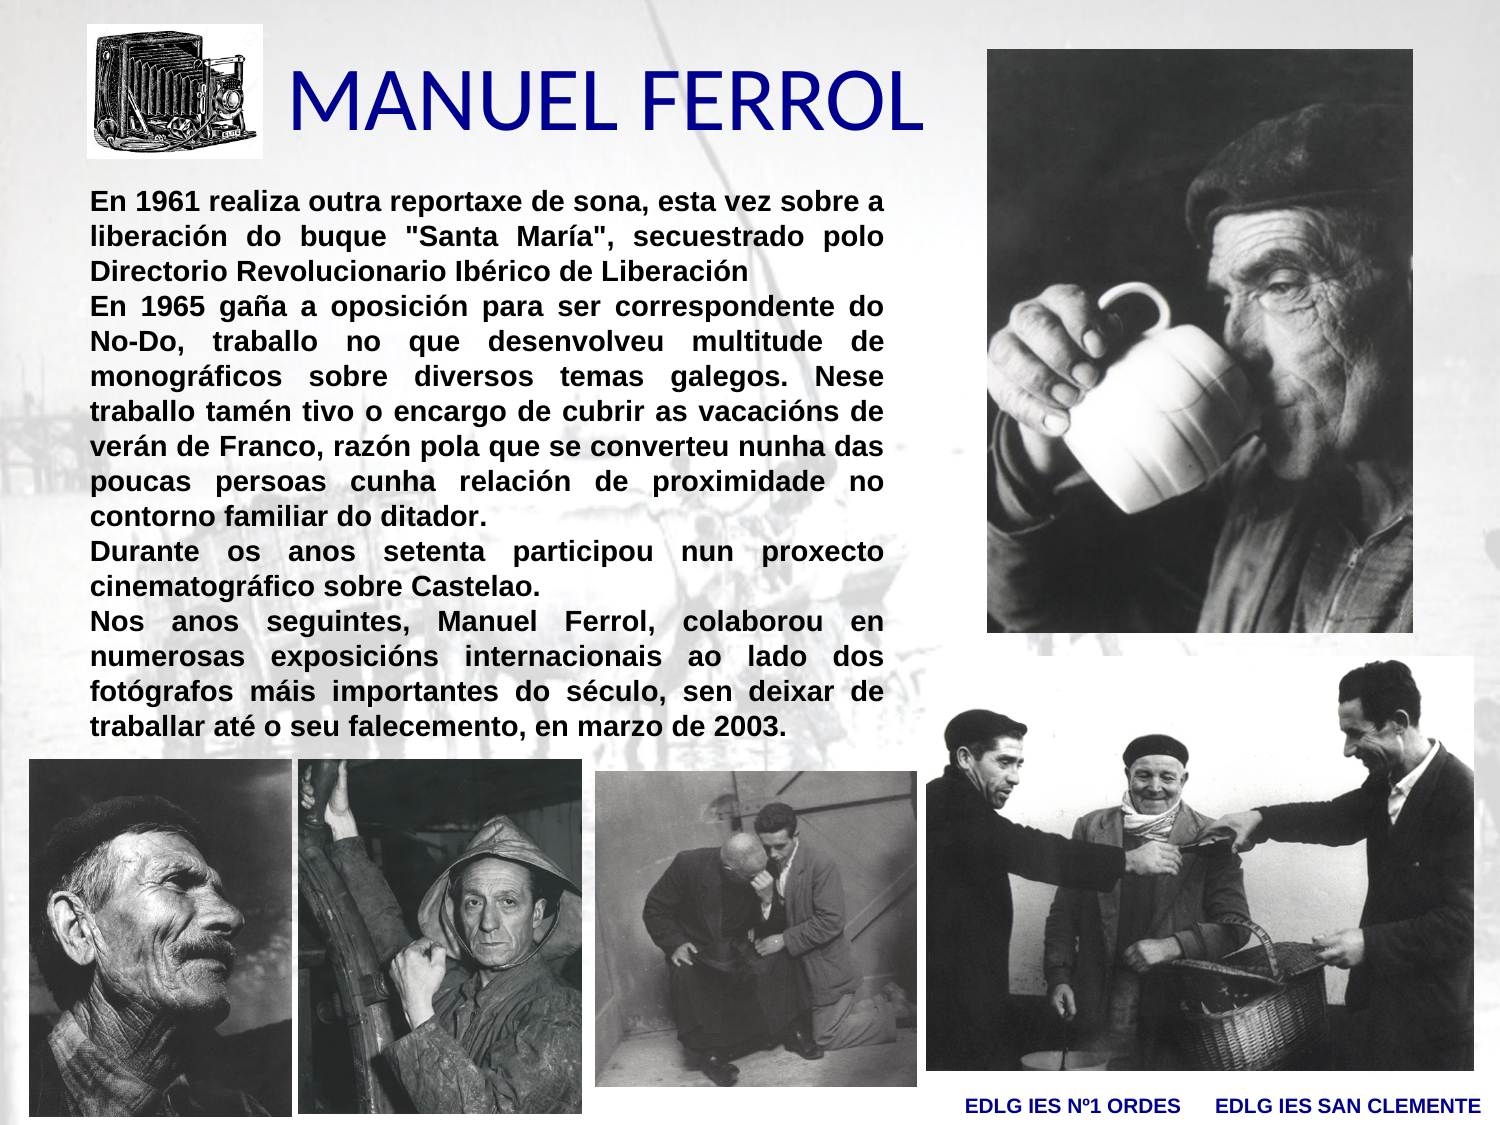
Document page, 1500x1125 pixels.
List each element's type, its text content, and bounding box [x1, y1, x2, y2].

title MANUEL FERROL [75, 0, 1138, 188]
text_box EDLG IES Nº1 ORDES EDLG IES SAN CLEMENTE [949, 1084, 1500, 1125]
text_box En 1961 realiza outra reportaxe de sona, esta vez sobre a liberación do buque "Santa María", secuestrado polo Directorio Revolucionario Ibérico de Liberación En 1965 gaña a oposición para ser correspondente do No-Do, traballo no que desenvolveu multitude de monográficos sobre diversos temas galegos. Nese traballo tamén tivo o encargo de cubrir as vacacións de verán de Franco, razón pola que se converteu nunha das poucas persoas cunha relación de proximidade no contorno familiar do ditador. Durante os anos setenta participou nun proxecto cinematográfico sobre Castelao. Nos anos seguintes, Manuel Ferrol, colaborou en numerosas exposicións internacionais ao lado dos fotógrafos máis importantes do século, sen deixar de traballar até o seu falecemento, en marzo de 2003. [75, 174, 901, 785]
picture [0, 0, 1500, 1125]
picture [87, 24, 263, 159]
